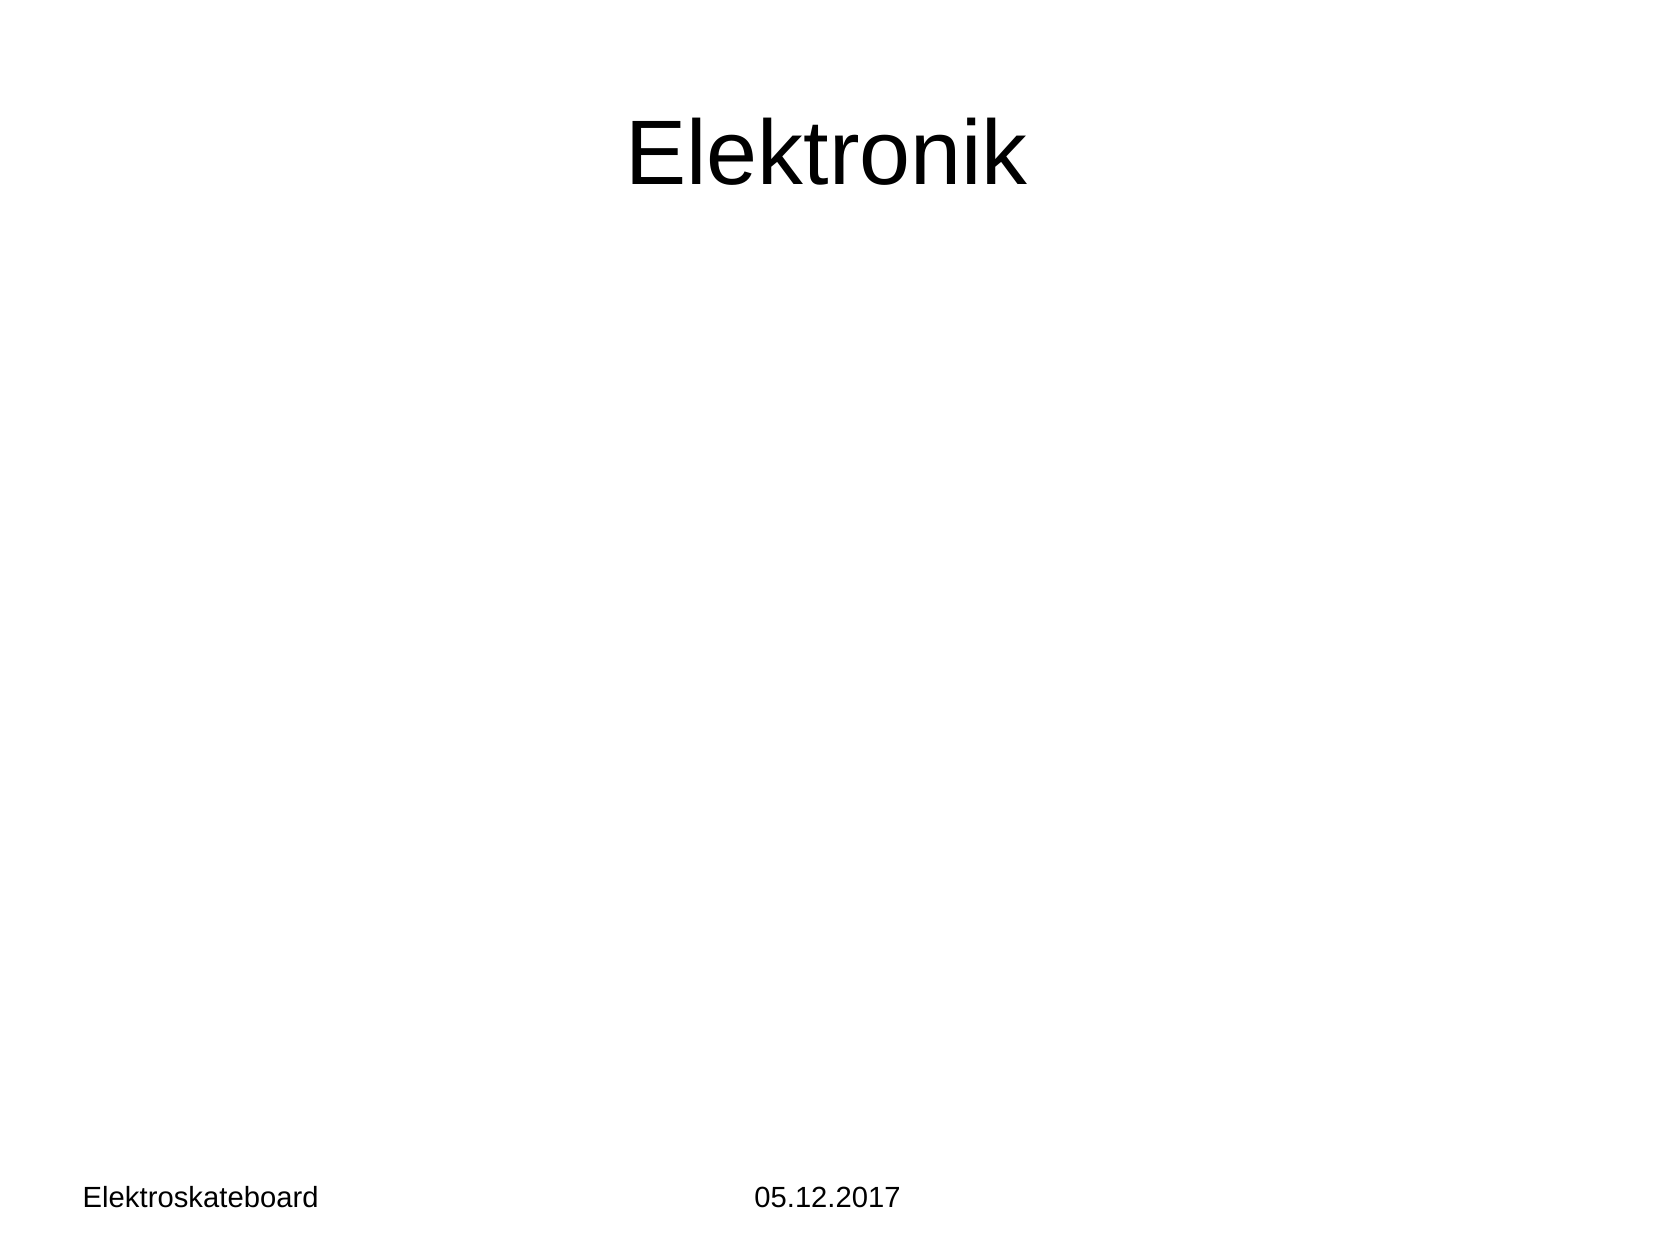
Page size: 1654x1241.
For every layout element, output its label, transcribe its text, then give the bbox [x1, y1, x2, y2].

title Elektronik [82, 49, 1571, 257]
